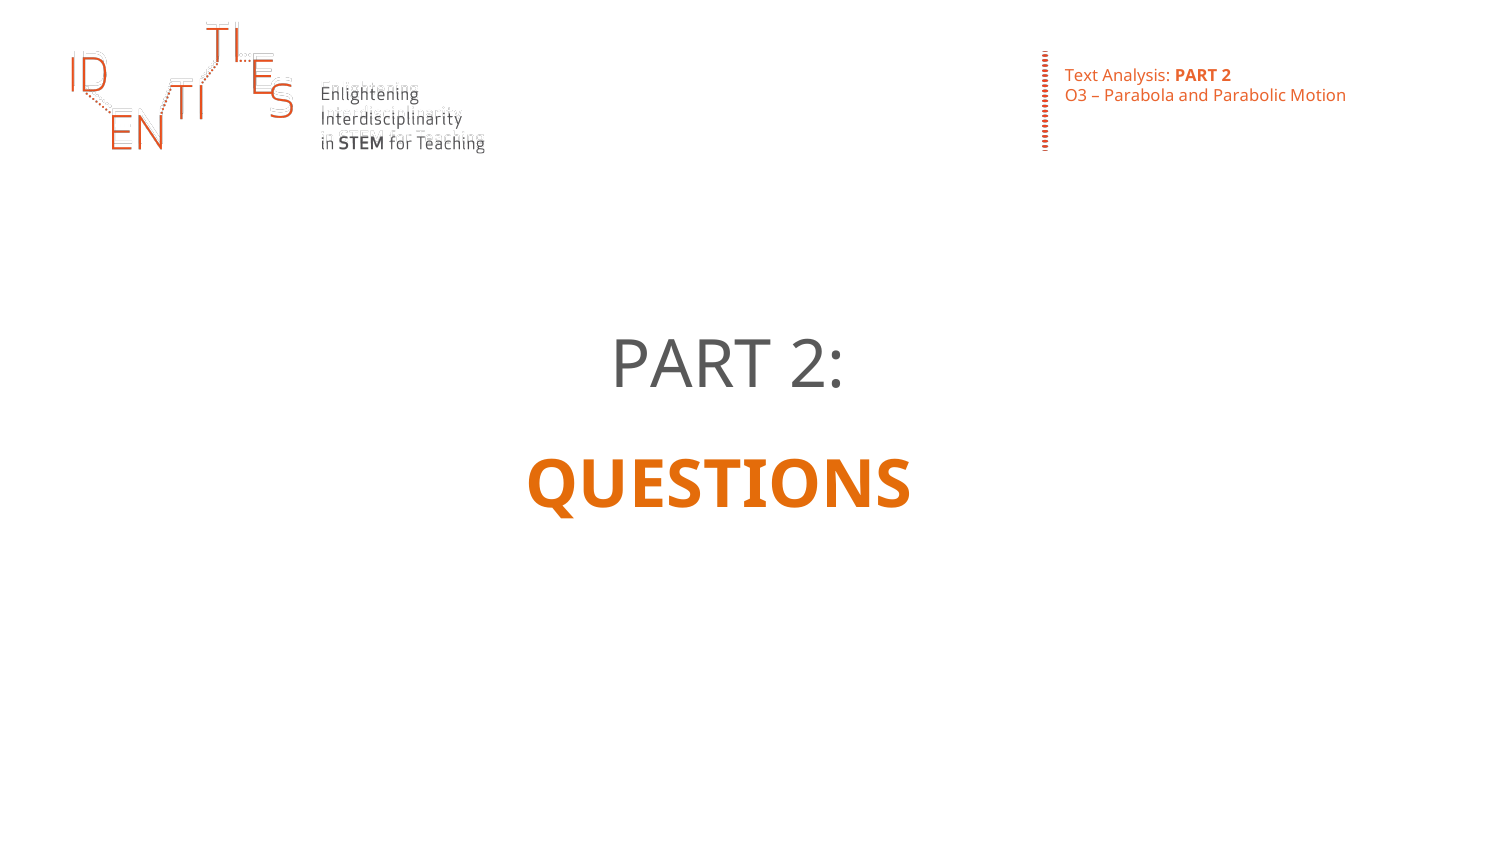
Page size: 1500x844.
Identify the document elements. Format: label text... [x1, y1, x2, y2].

text_box Text Analysis: PART 2 O3 – Parabola and Parabolic Motion [1051, 57, 1472, 113]
text_box PART 2: QUESTIONS [71, 273, 1385, 516]
picture [71, 18, 485, 157]
picture [1042, 51, 1051, 151]
